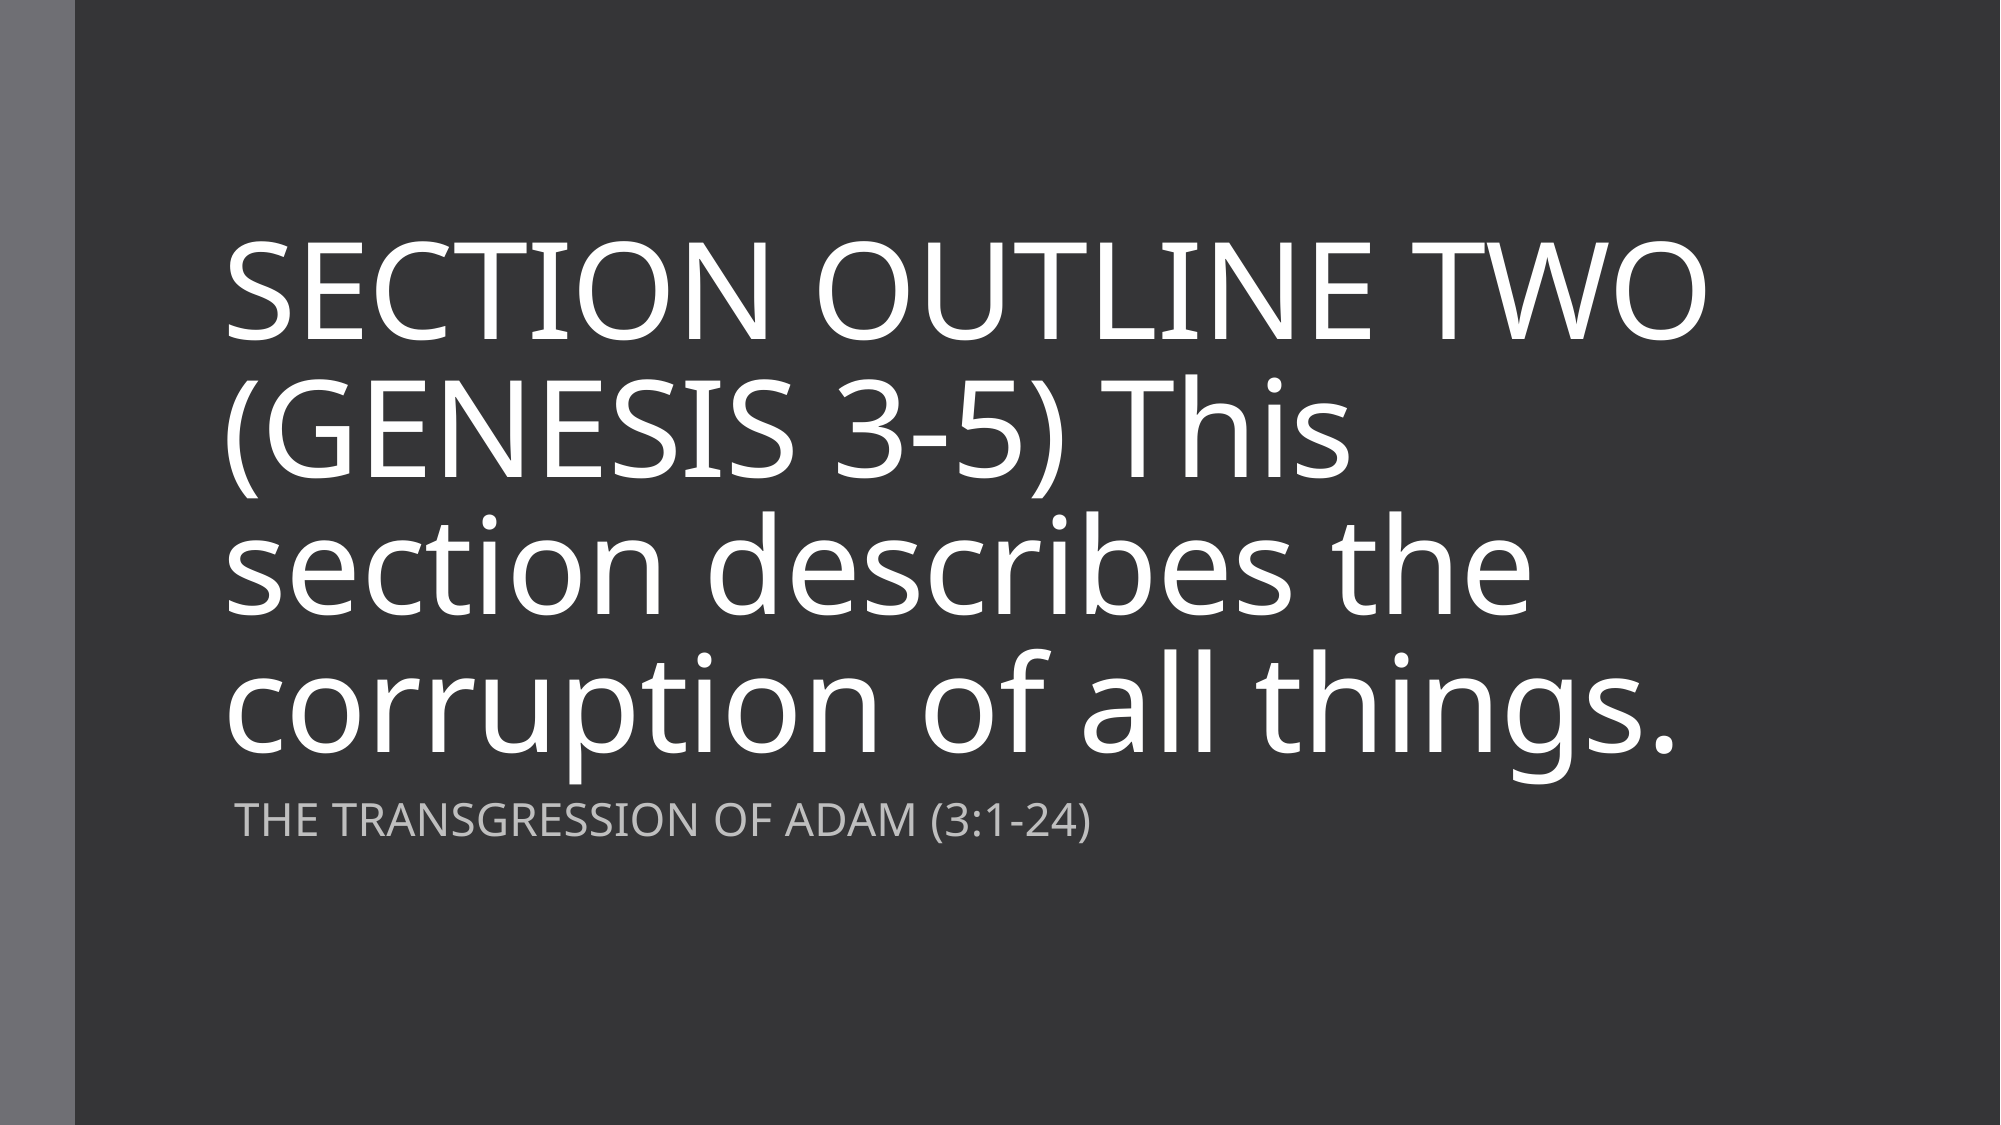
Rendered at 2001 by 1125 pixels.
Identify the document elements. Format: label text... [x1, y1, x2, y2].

title SECTION OUTLINE TWO (GENESIS 3-5) This section describes the corruption of all things. [206, 124, 1752, 787]
subtitle THE TRANSGRESSION OF ADAM (3:1-24) [206, 787, 1752, 1066]
